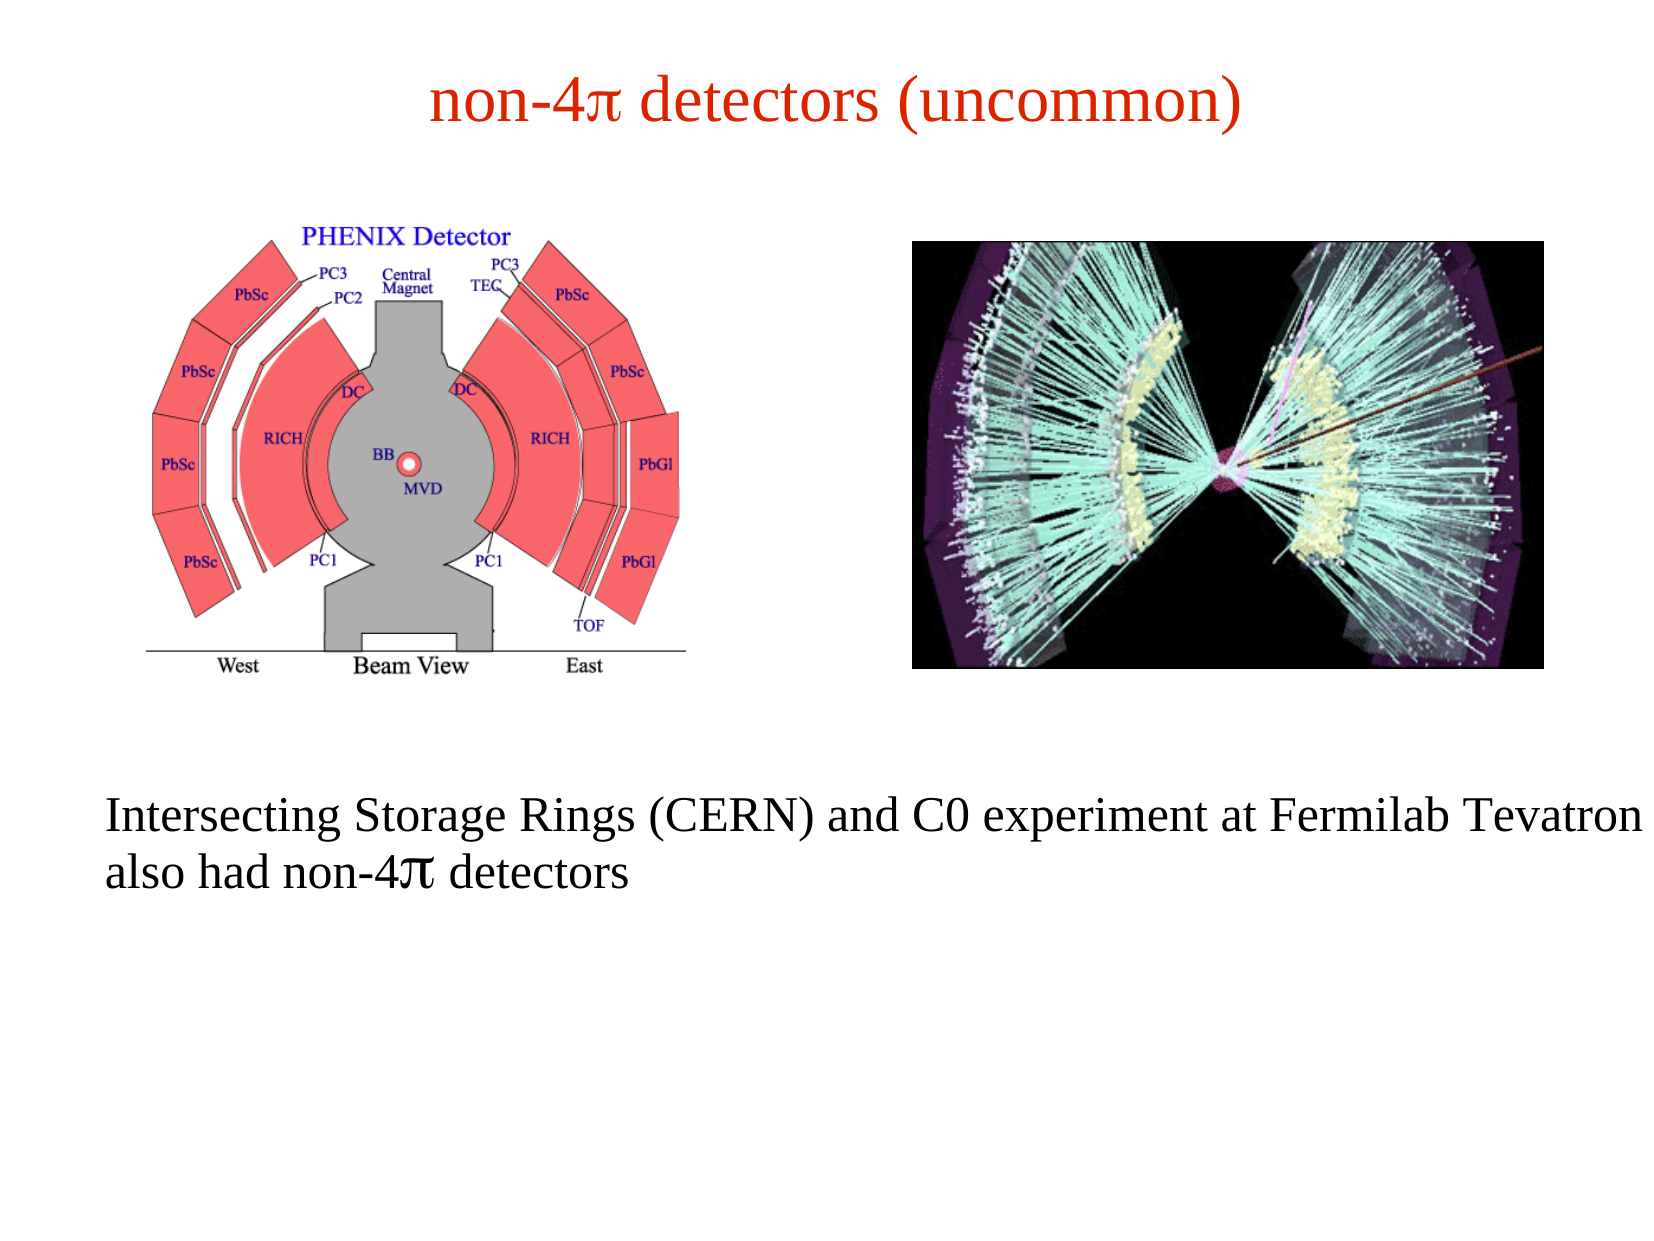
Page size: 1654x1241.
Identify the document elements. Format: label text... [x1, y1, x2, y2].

picture [145, 220, 686, 679]
title non-4π detectors (uncommon) [121, 8, 1534, 184]
text_box Intersecting Storage Rings (CERN) and C0 experiment at Fermilab Tevatron also had non-4π detectors [104, 786, 1639, 909]
picture [912, 241, 1544, 669]
